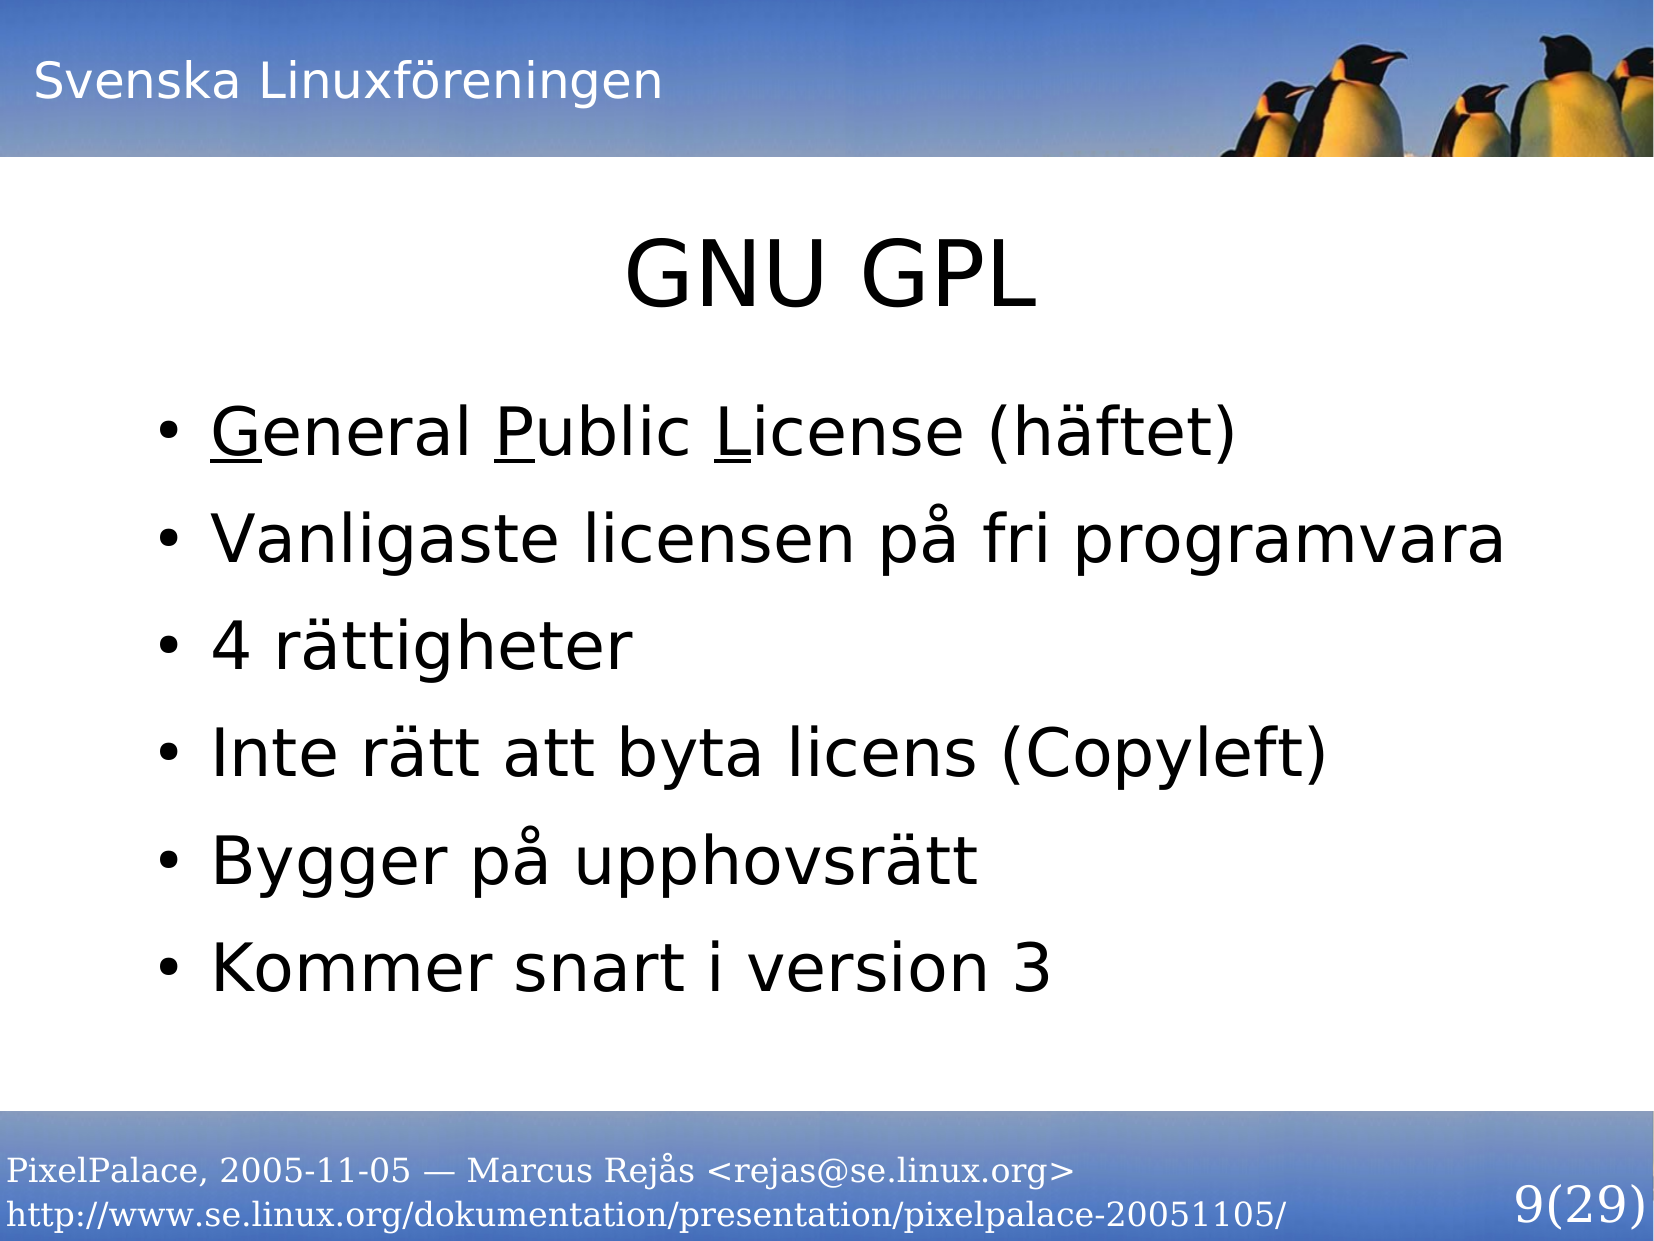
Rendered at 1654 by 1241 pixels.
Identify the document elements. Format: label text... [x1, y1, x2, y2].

picture [0, 0, 1654, 157]
list General Public License (häftet) Vanligaste licensen på fri programvara 4 rättigheter Inte rätt att byta licens (Copyleft) Bygger på upphovsrätt Kommer snart i version 3 [121, 392, 1534, 1092]
picture [0, 1111, 1654, 1241]
title GNU GPL [123, 160, 1537, 389]
